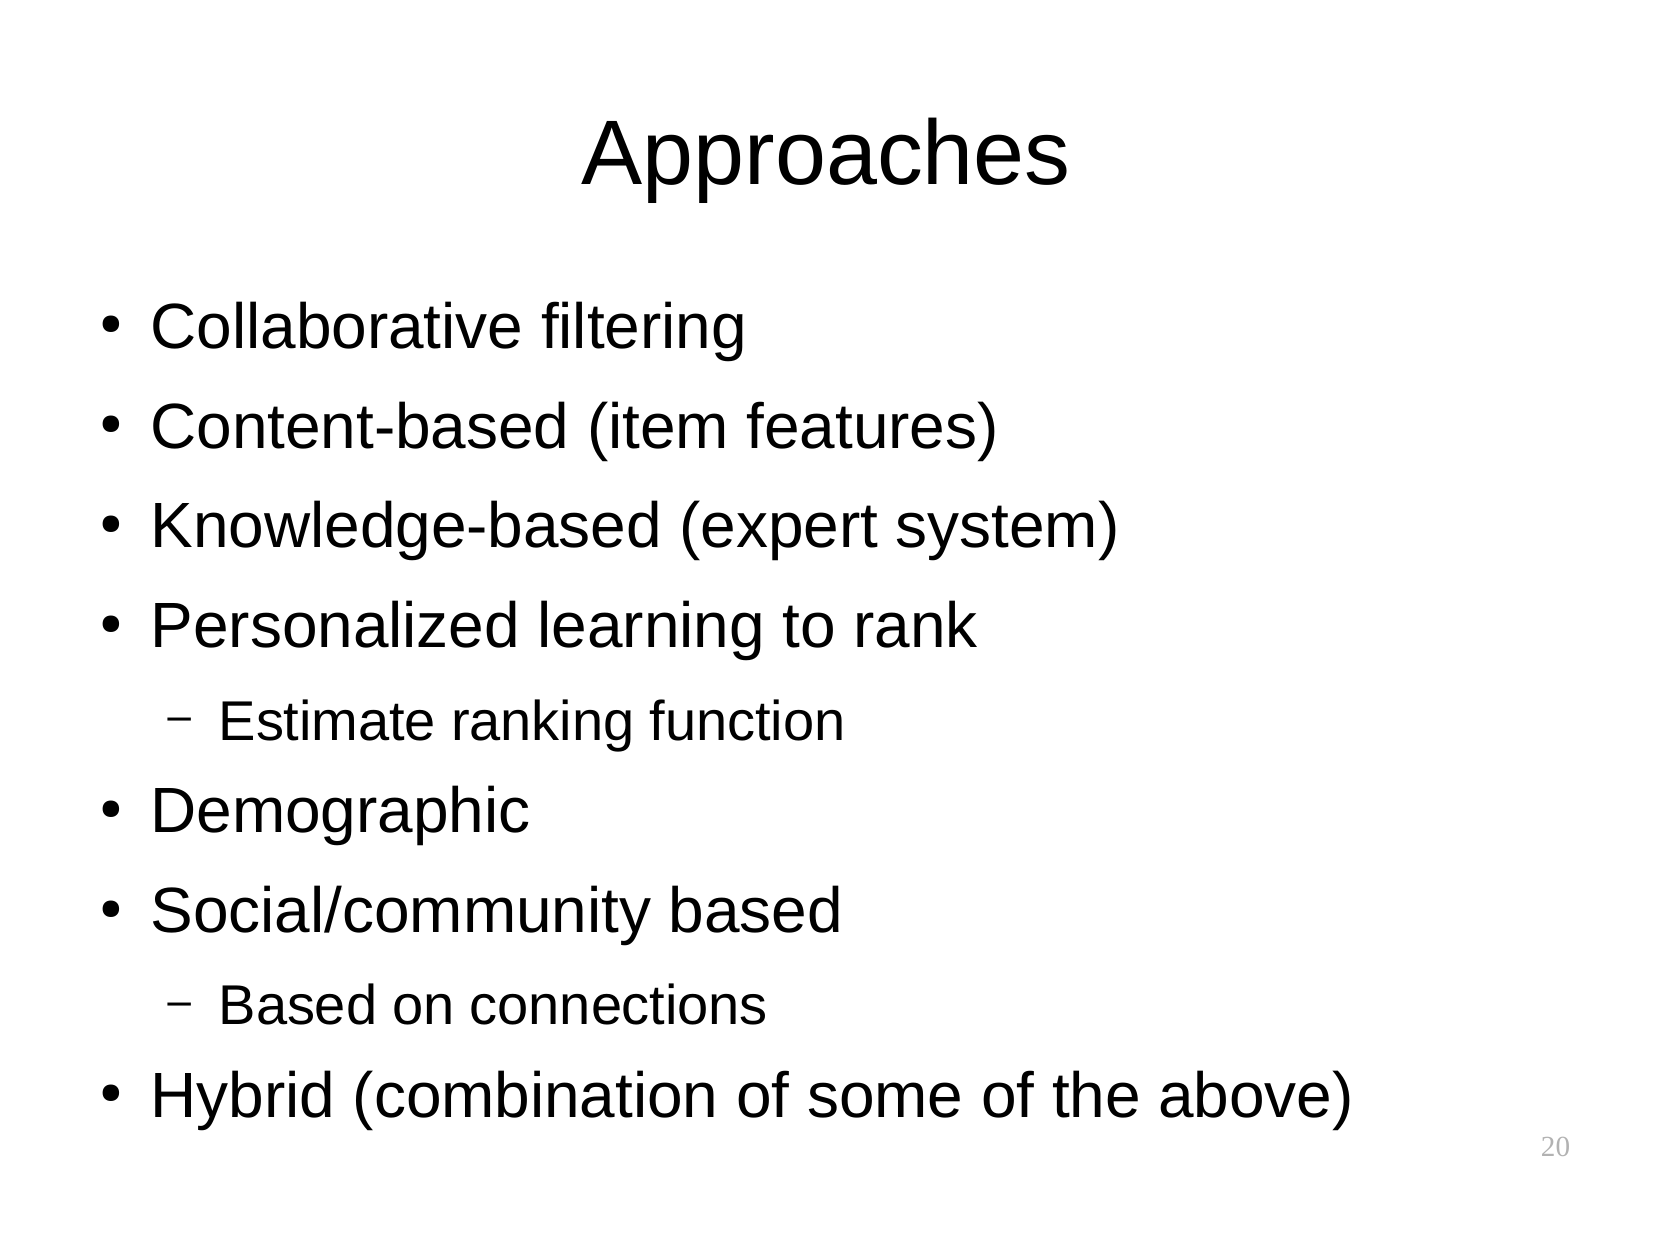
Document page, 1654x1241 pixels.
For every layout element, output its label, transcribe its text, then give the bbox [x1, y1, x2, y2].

list Collaborative filtering Content-based (item features) Knowledge-based (expert system) Personalized learning to rank Estimate ranking function Demographic Social/community based Based on connections Hybrid (combination of some of the above) [82, 290, 1571, 1141]
title Approaches [82, 49, 1571, 257]
